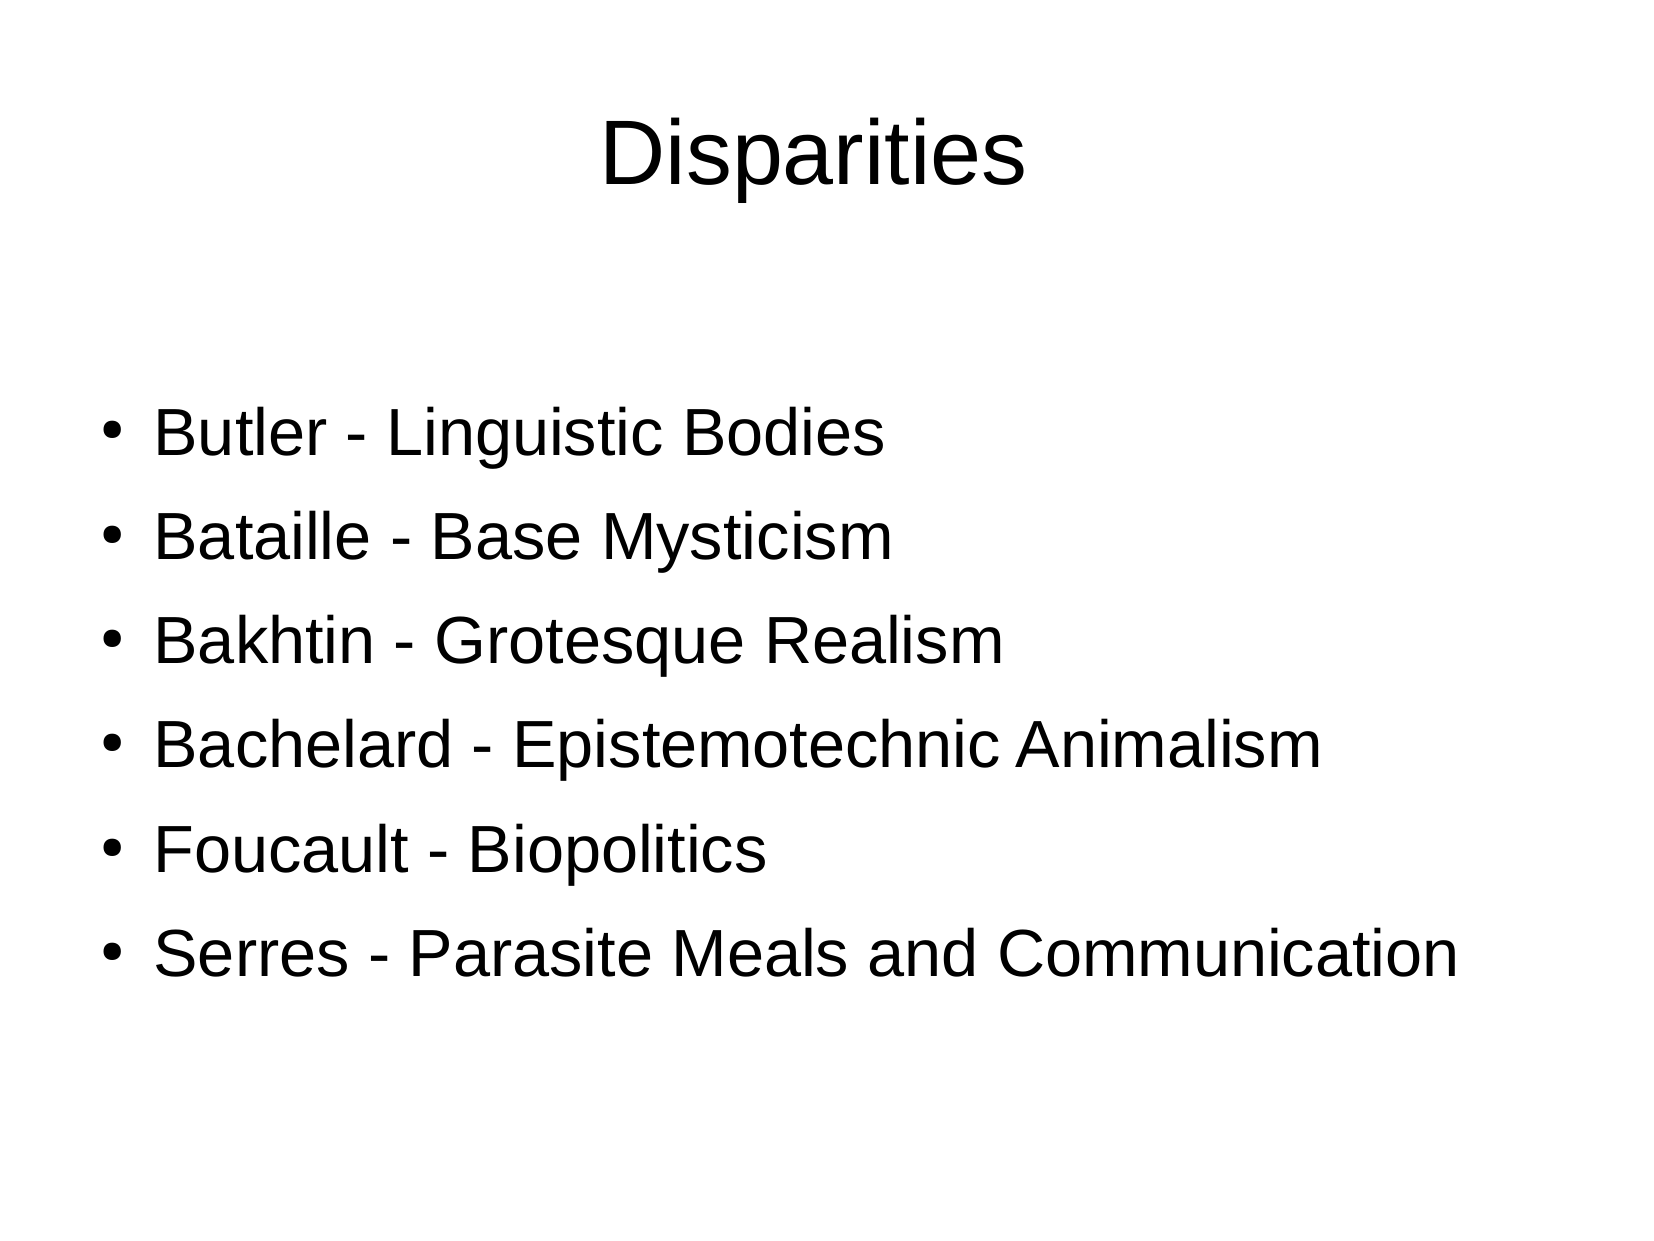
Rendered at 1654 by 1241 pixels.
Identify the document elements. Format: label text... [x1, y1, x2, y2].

title Disparities [82, 49, 1571, 257]
list Butler - Linguistic Bodies Bataille - Base Mysticism Bakhtin - Grotesque Realism Bachelard - Epistemotechnic Animalism Foucault - Biopolitics Serres - Parasite Meals and Communication [82, 290, 1571, 1010]
